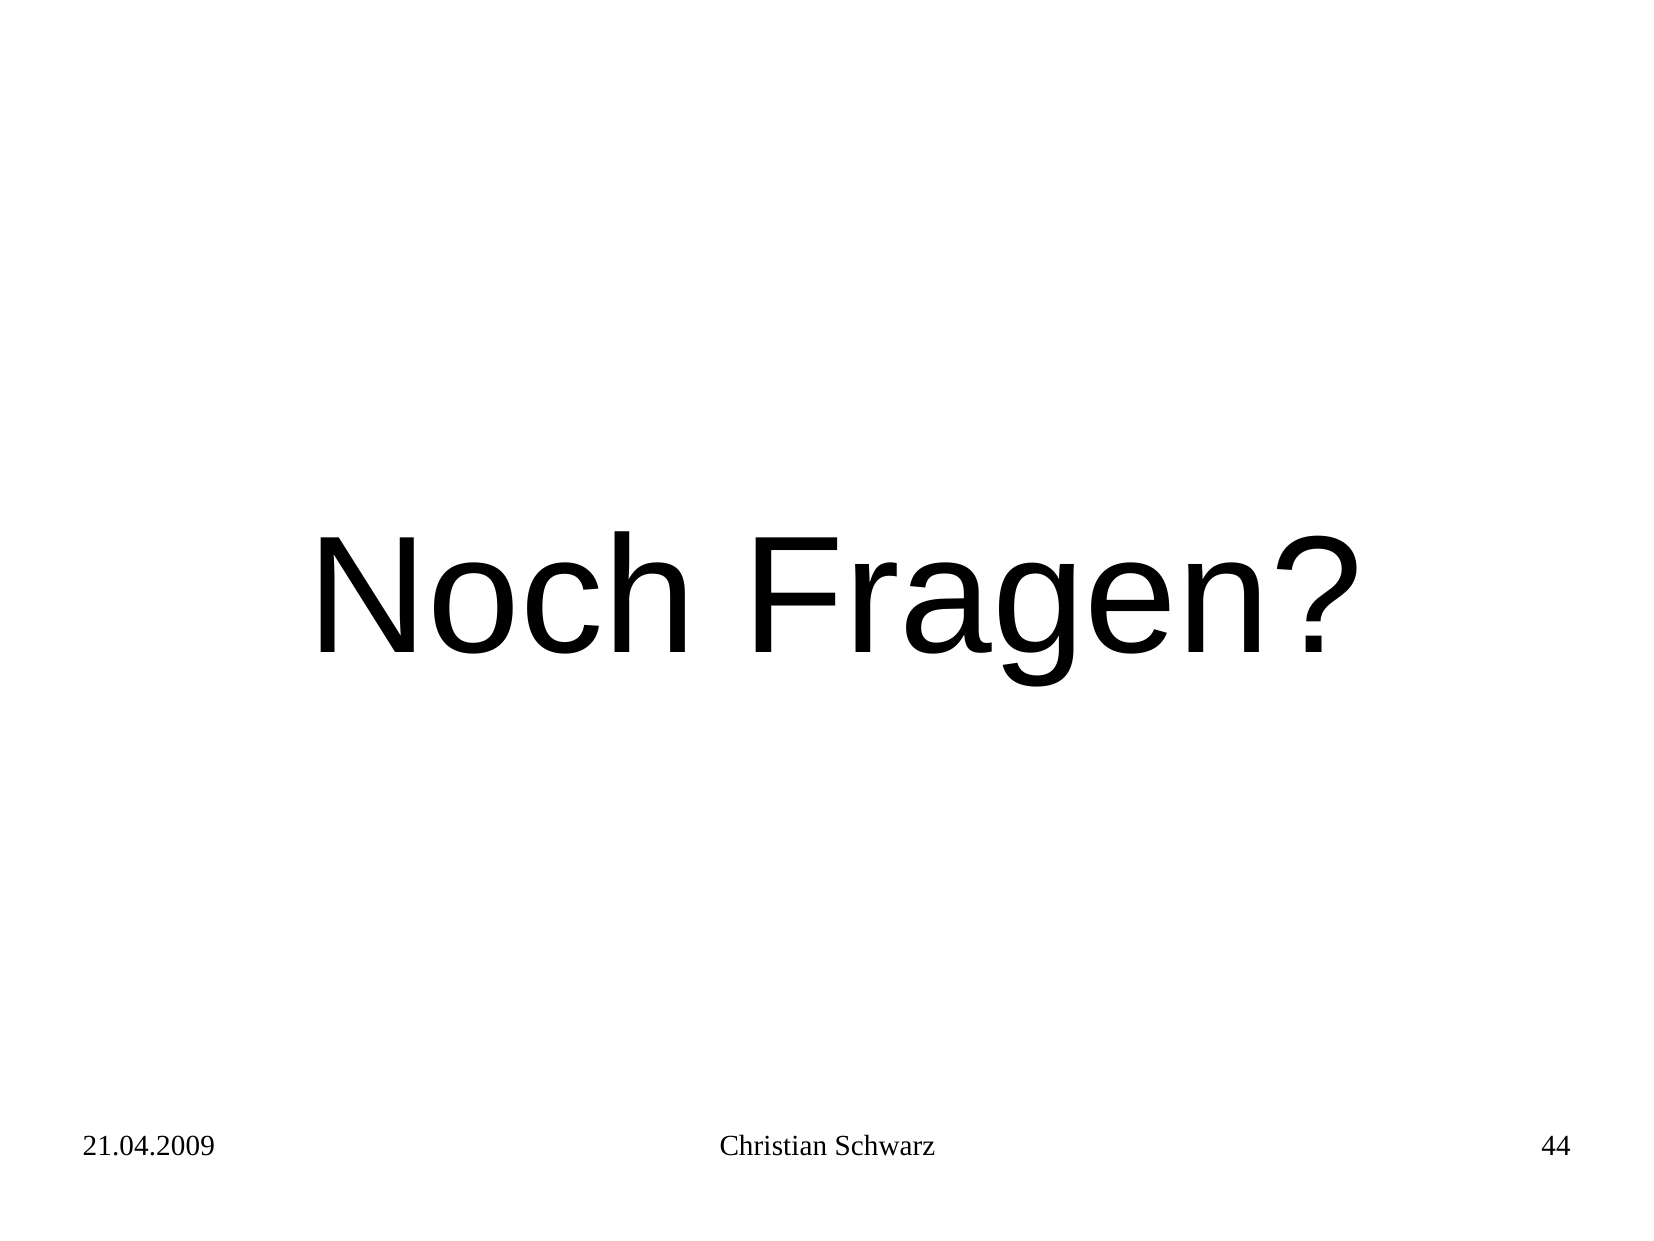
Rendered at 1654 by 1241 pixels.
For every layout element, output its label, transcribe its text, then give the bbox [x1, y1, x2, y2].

list Noch Fragen? [82, 501, 1571, 1094]
